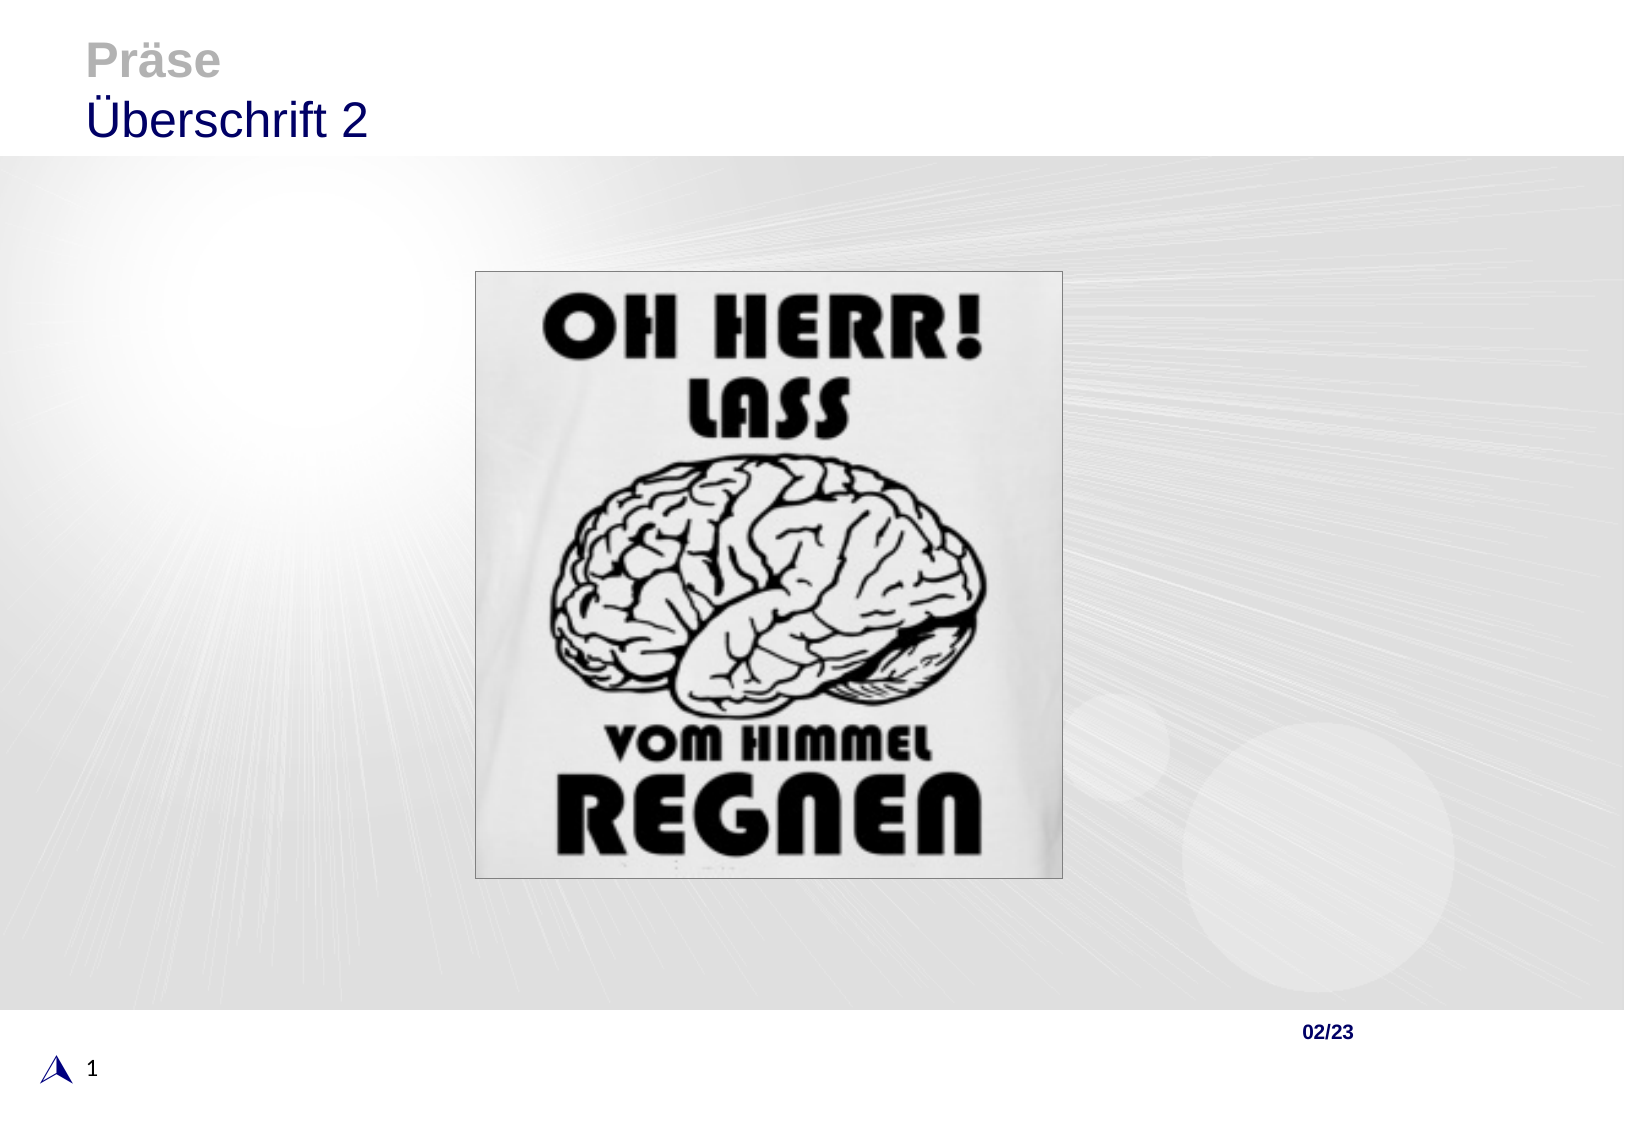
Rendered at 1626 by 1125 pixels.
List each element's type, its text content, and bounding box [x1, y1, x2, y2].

text_box Präse Überschrift 2 [70, 20, 1542, 156]
picture [0, 156, 1624, 1010]
